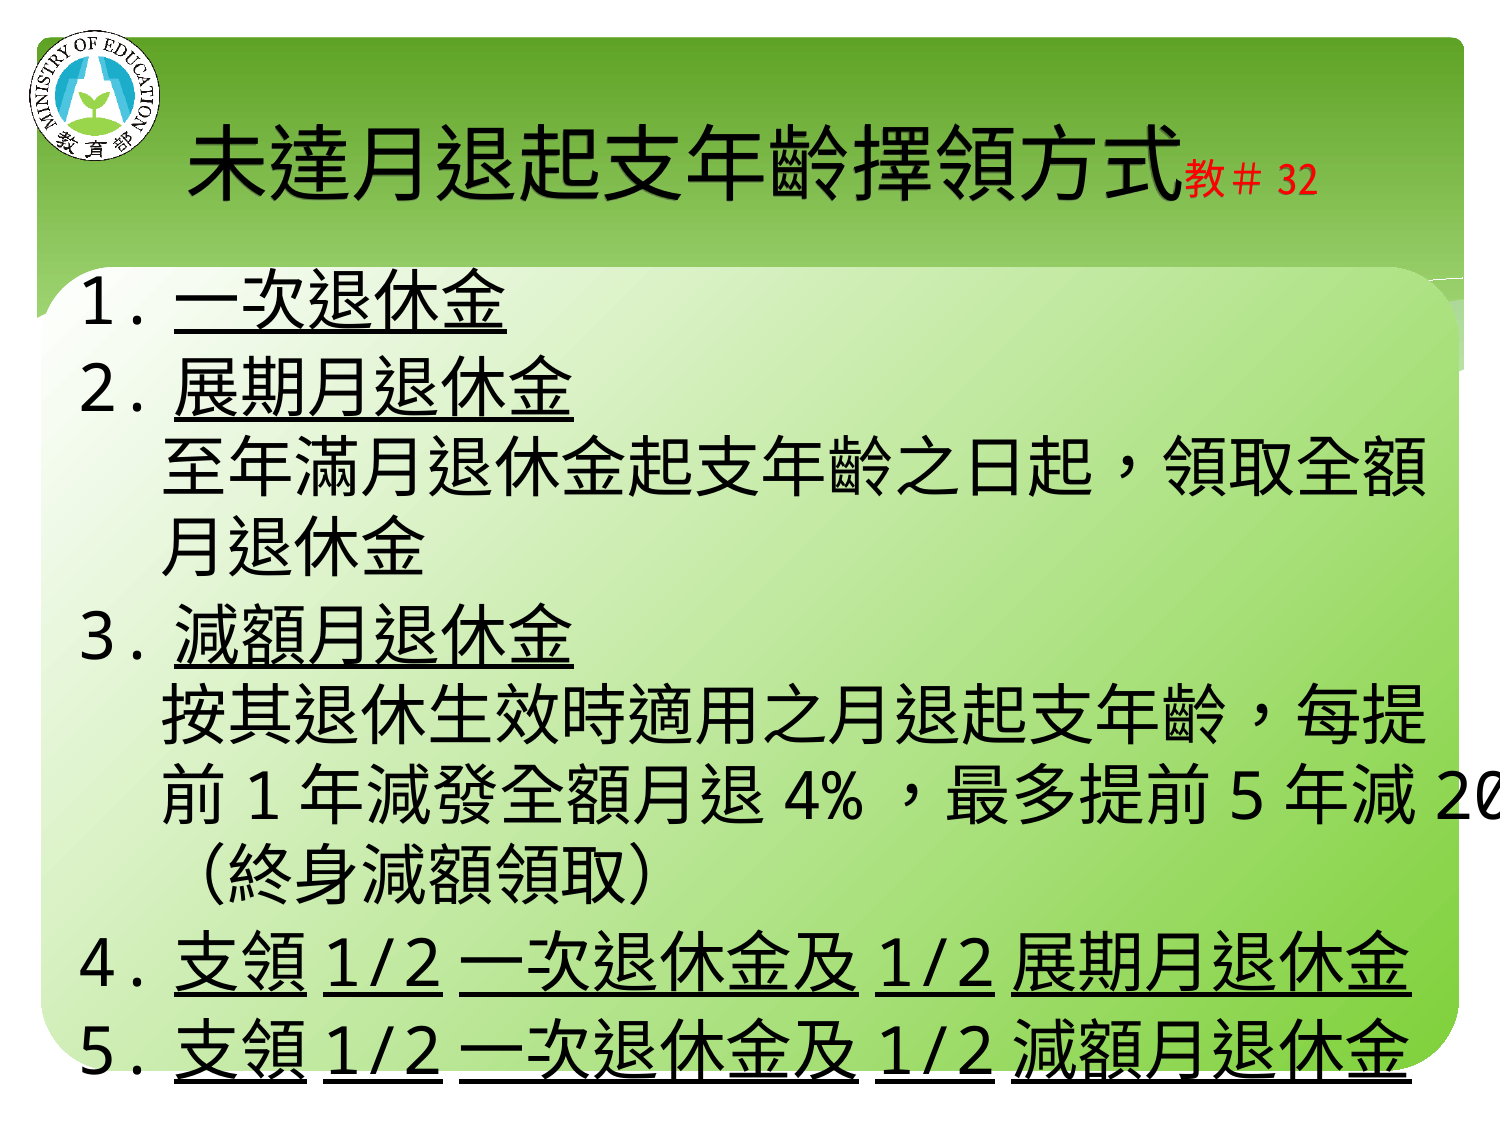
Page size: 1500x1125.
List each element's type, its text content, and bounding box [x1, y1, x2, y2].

title 未達月退起支年齡擇領方式教＃32 [91, 72, 1415, 250]
text_box 1.一次退休金 2.展期月退休金 至年滿月退休金起支年齡之日起，領取全額 月退休金 3.減額月退休金 按其退休生效時適用之月退起支年齡，每提 前1年減發全額月退4%，最多提前5年減20% （終身減額領取） 4.支領1/2一次退休金及1/2展期月退休金 5.支領1/2一次退休金及1/2減額月退休金 [41, 267, 1459, 1071]
picture [29, 30, 160, 161]
